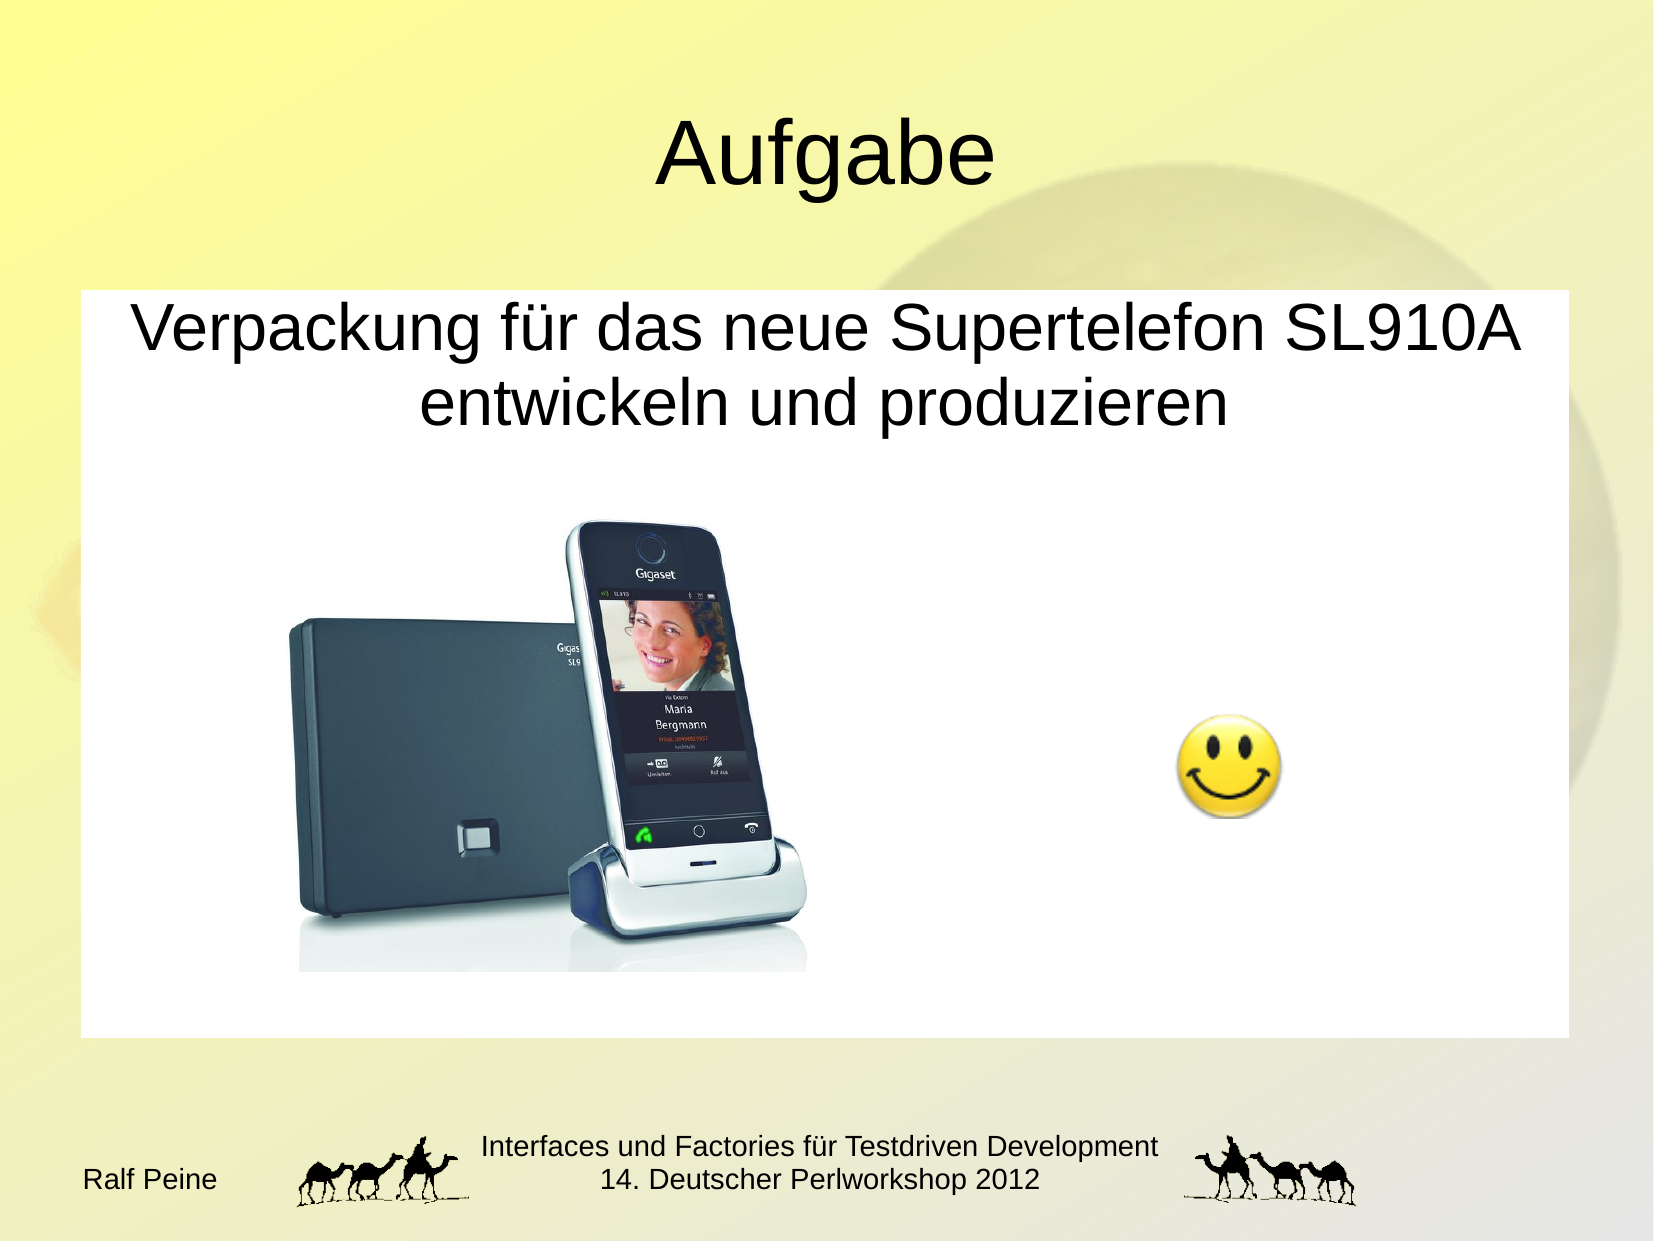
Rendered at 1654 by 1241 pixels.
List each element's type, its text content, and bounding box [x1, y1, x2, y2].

picture [3, 138, 1654, 1054]
list Verpackung für das neue Supertelefon SL910A entwickeln und produzieren [80, 290, 1569, 1038]
title Aufgabe [82, 49, 1571, 257]
picture [291, 1134, 469, 1214]
picture [1184, 1133, 1362, 1213]
